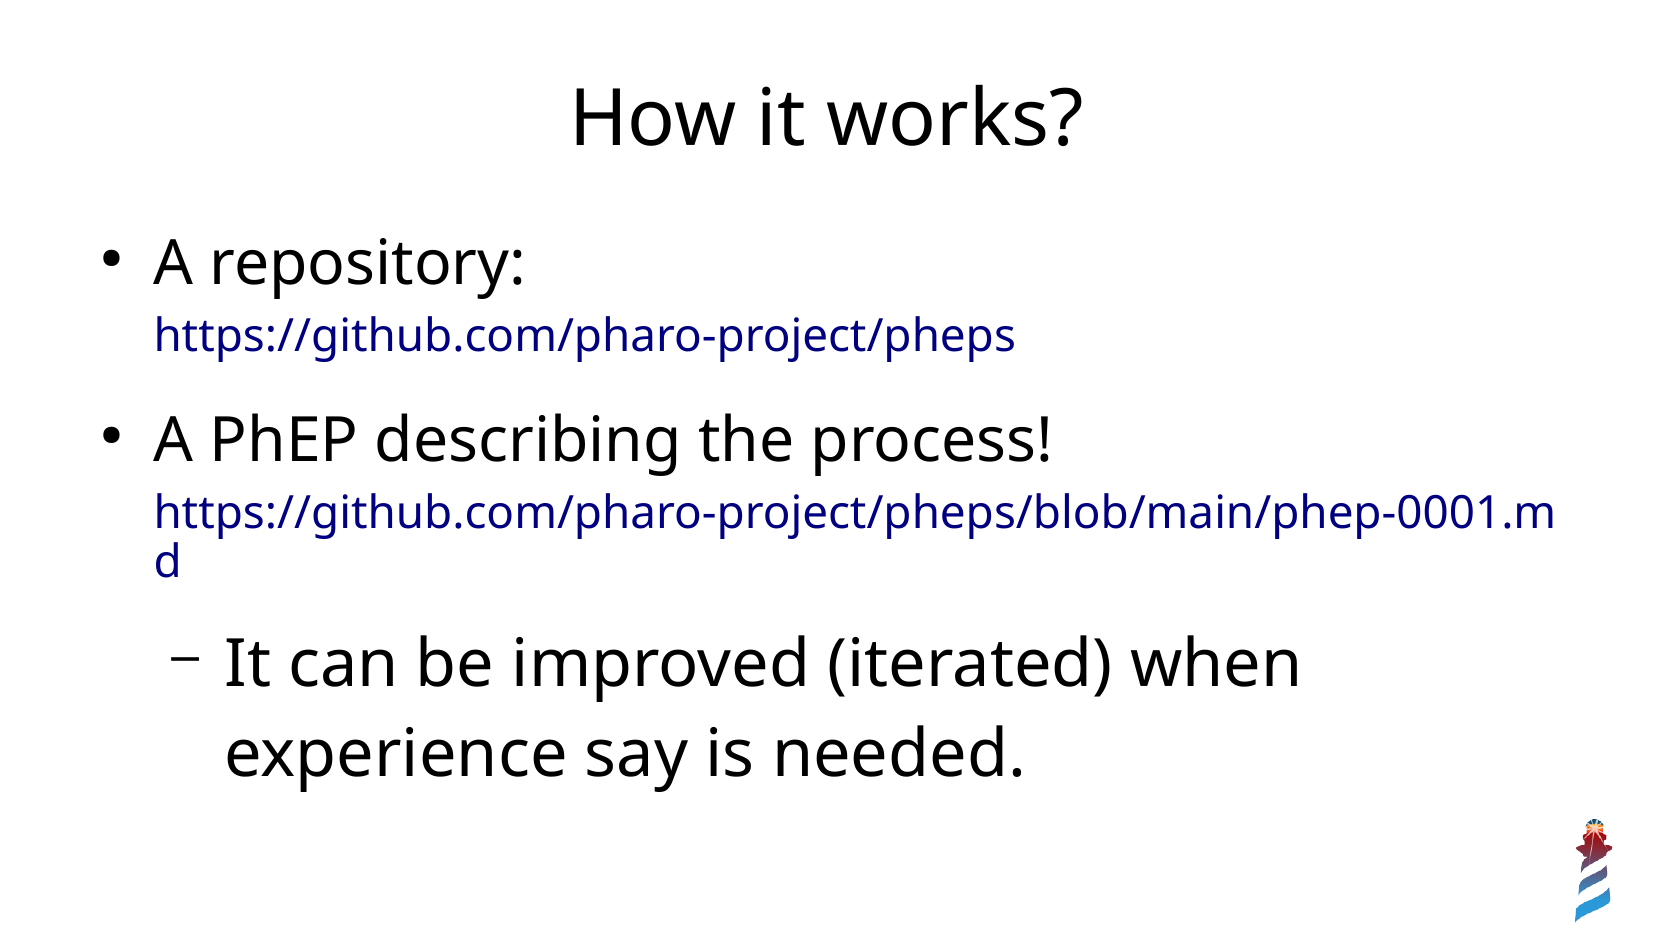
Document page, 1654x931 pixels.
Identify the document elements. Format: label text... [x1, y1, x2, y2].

picture [1535, 810, 1650, 925]
title How it works? [82, 37, 1571, 193]
list A repository: https://github.com/pharo-project/pheps A PhEP describing the process! https://github.com/pharo-project/pheps/blob/main/phep-0001.md It can be improved (iterated) when experience say is needed. [82, 217, 1571, 758]
